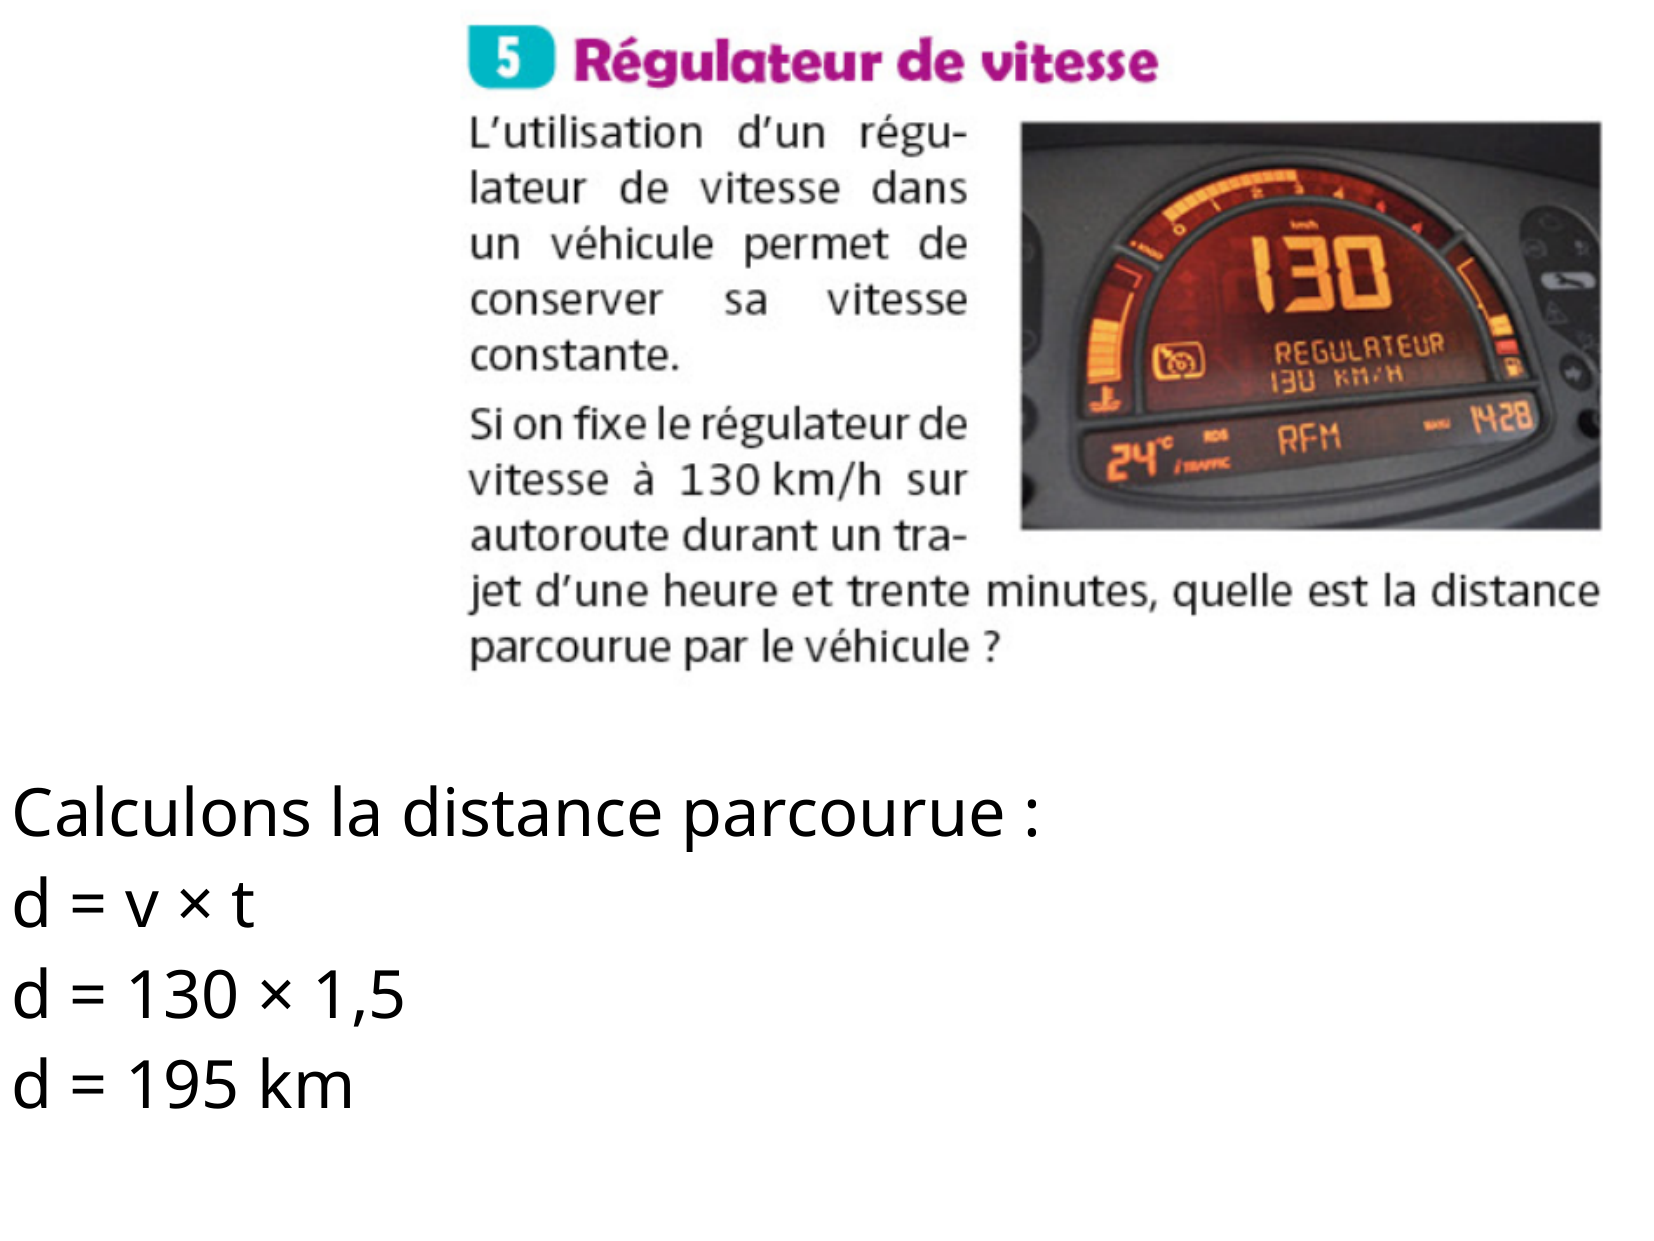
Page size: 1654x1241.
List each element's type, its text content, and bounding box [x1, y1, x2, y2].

picture [460, 8, 1622, 697]
subtitle Calculons la distance parcourue : d = v × t d = 130 × 1,5 d = 195 km [11, 129, 1642, 1229]
